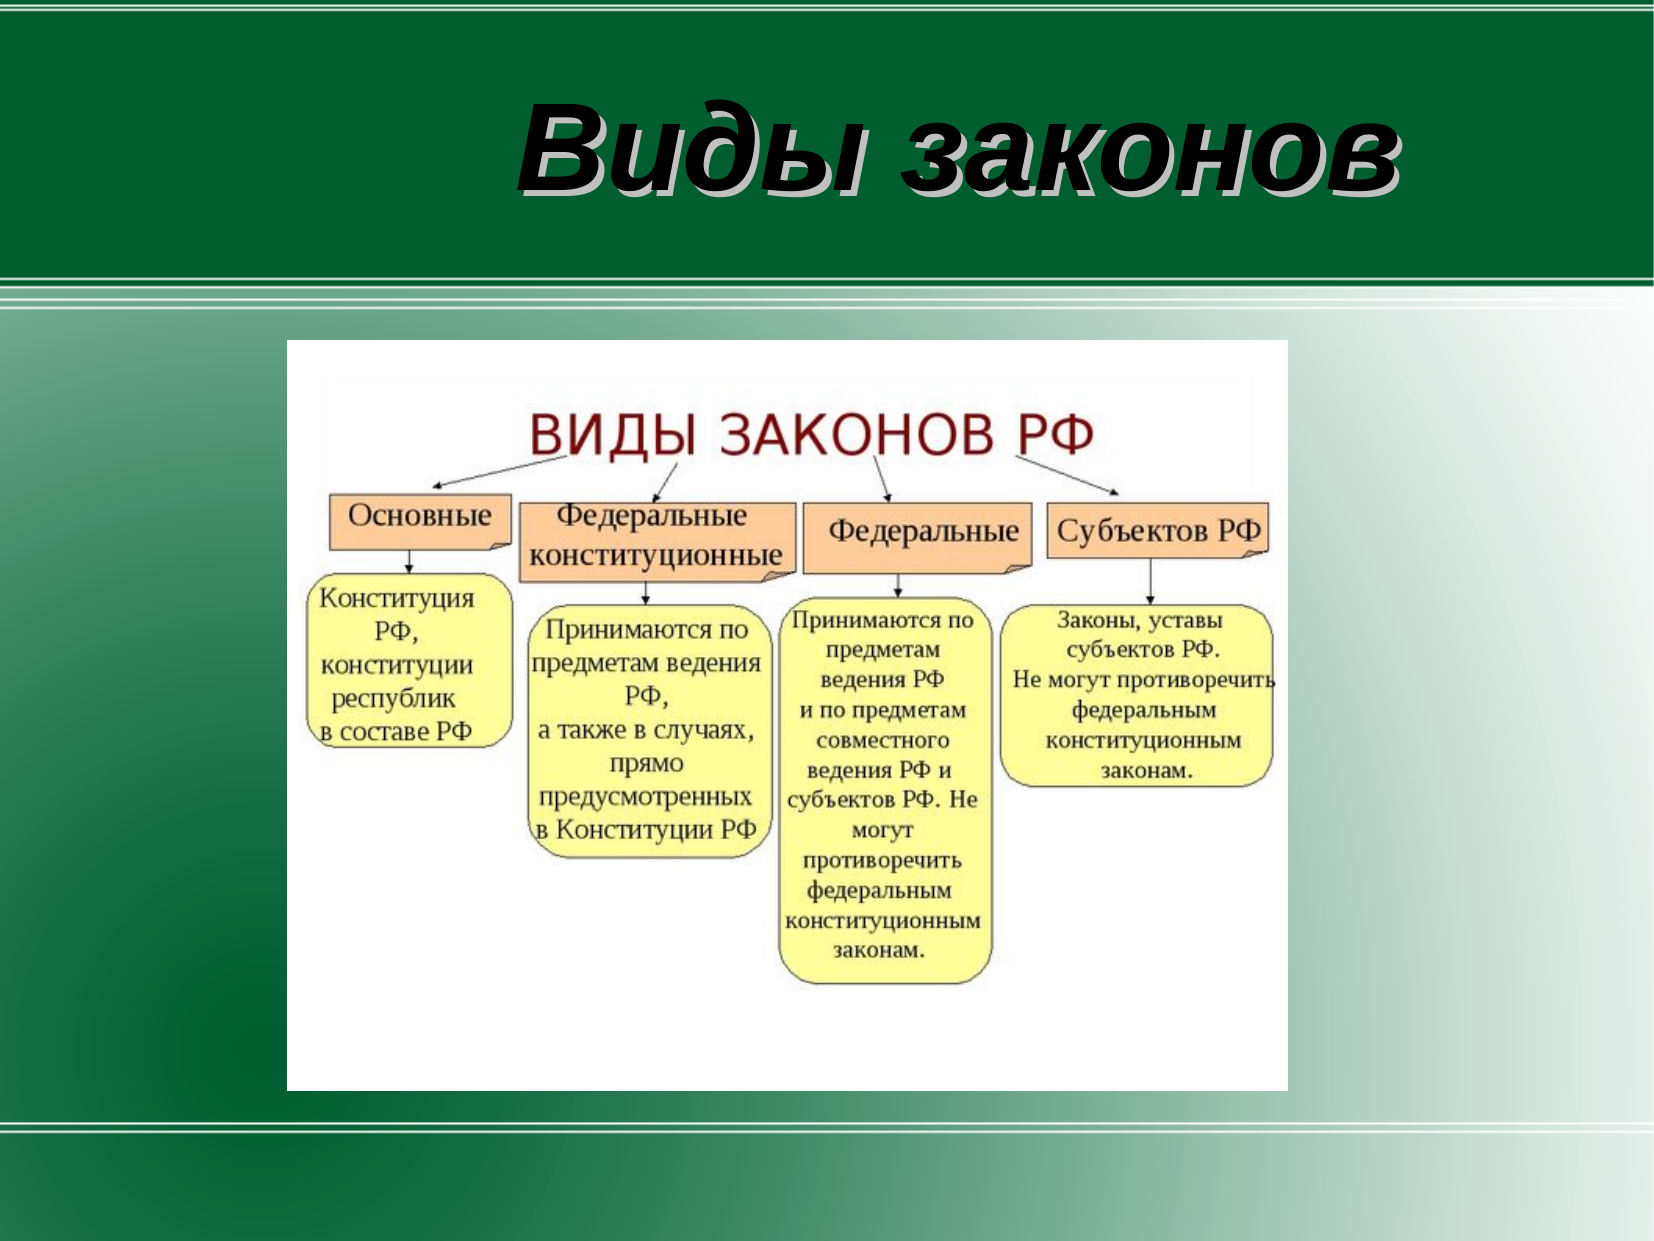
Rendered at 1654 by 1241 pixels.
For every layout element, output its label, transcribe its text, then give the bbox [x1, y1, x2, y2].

text_box Виды законов [500, 70, 1426, 231]
text_box . [268, 315, 1389, 470]
picture [287, 340, 1288, 1091]
